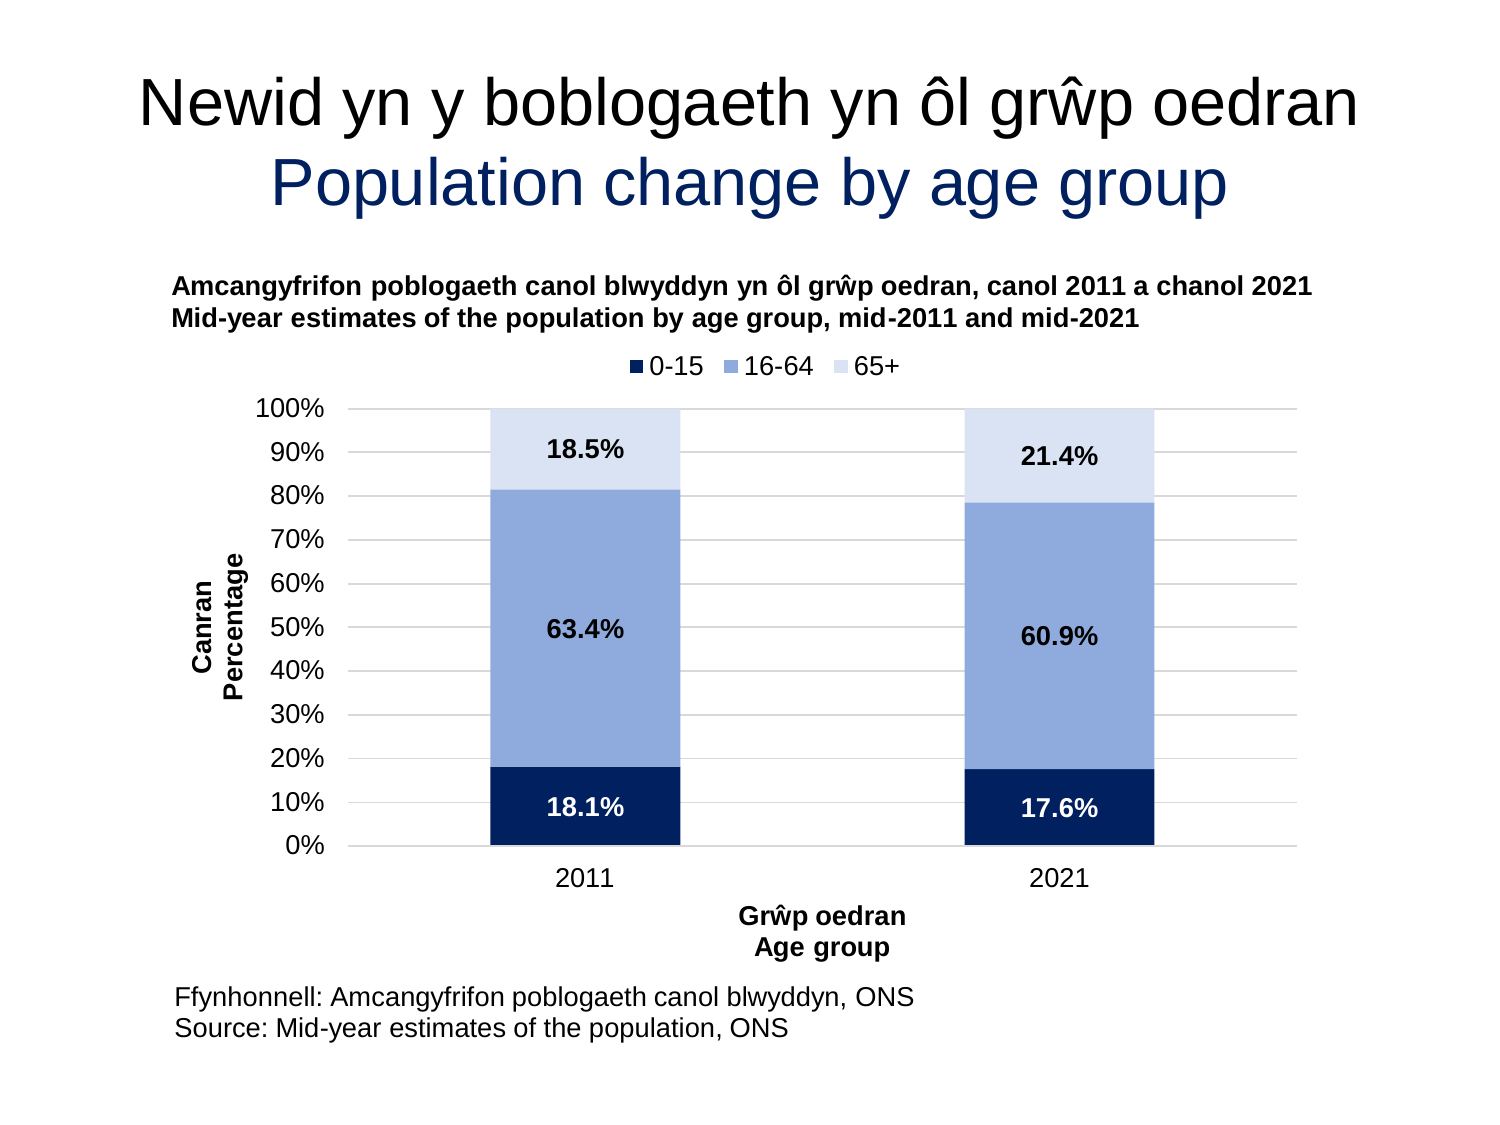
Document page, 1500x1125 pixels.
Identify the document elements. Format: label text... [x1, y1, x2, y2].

title Newid yn y boblogaeth yn ôl grŵp oedran Population change by age group [75, 45, 1426, 233]
picture [152, 244, 1348, 1070]
